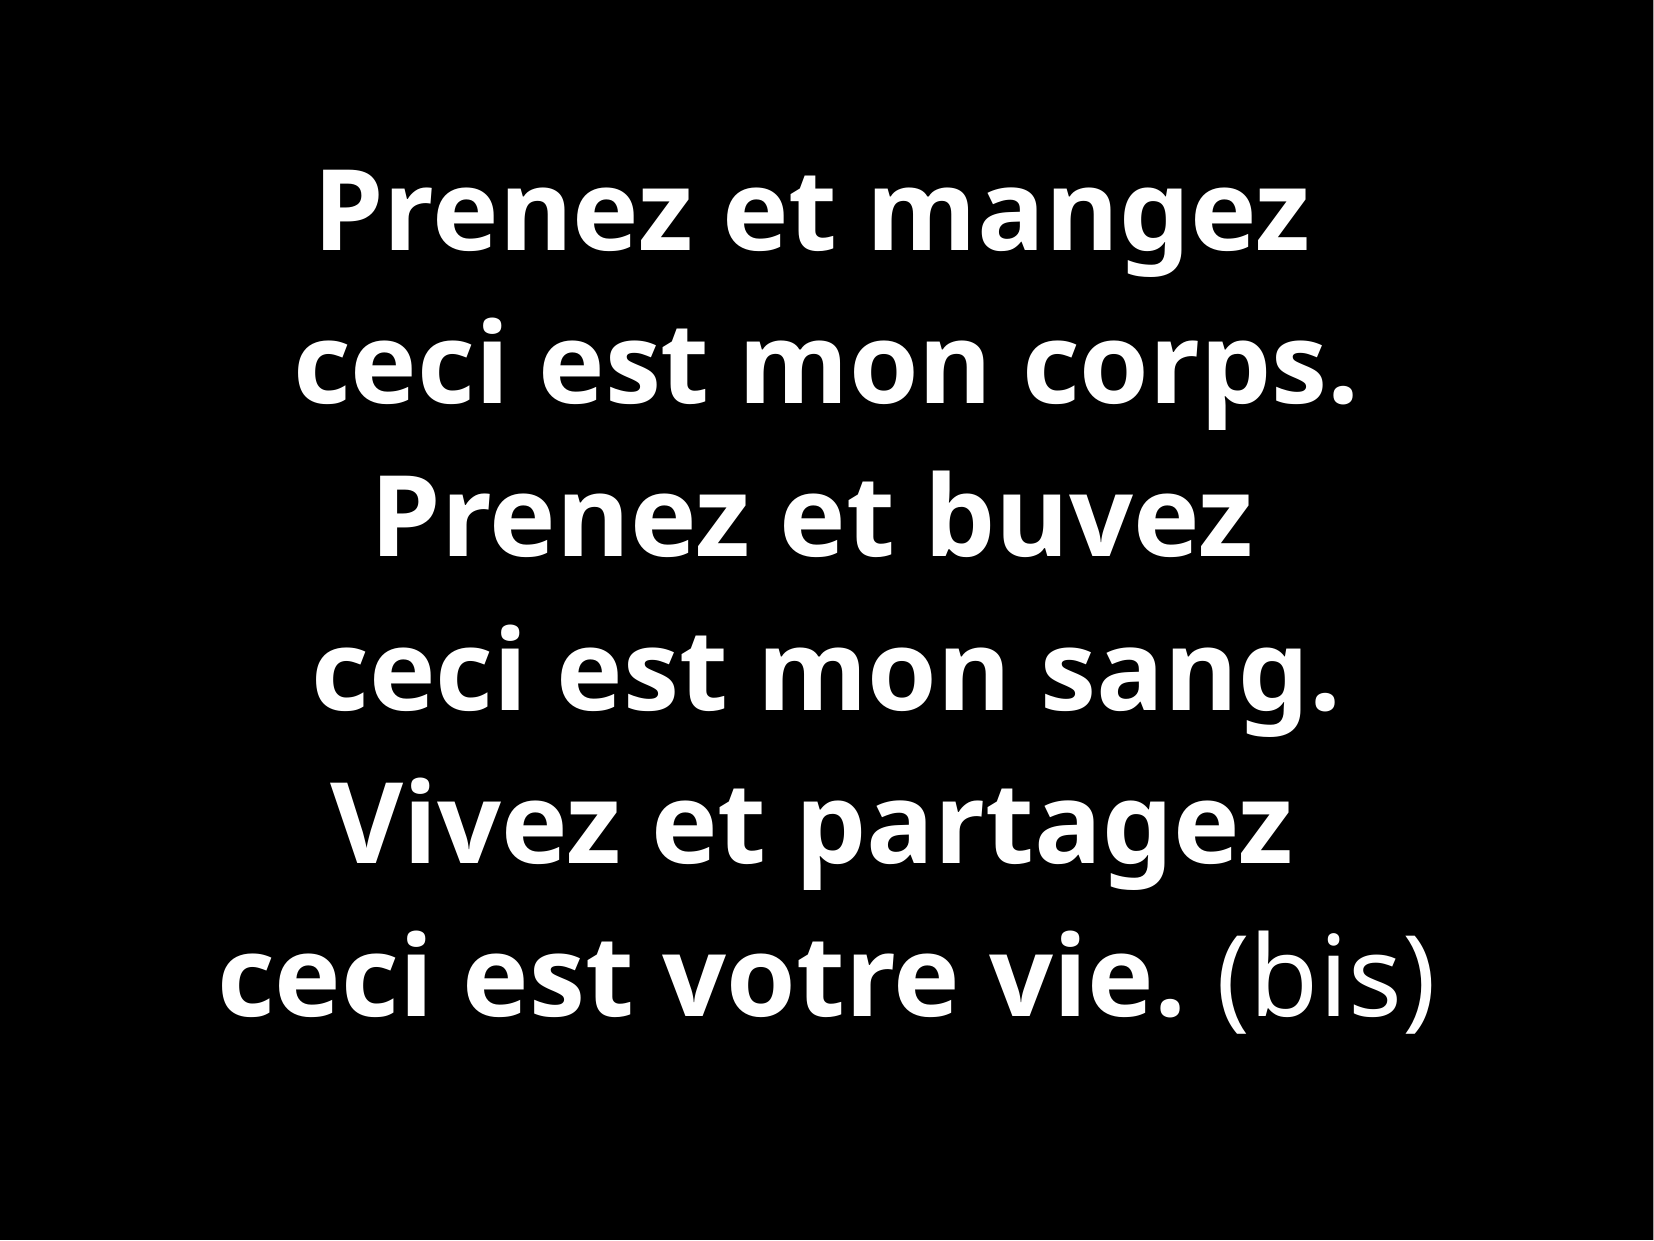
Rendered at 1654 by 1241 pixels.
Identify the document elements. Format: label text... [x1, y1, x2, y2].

subtitle Prenez et mangez ceci est mon corps. Prenez et buvez ceci est mon sang. Vivez et partagez ceci est votre vie. (bis) [82, 70, 1571, 1109]
